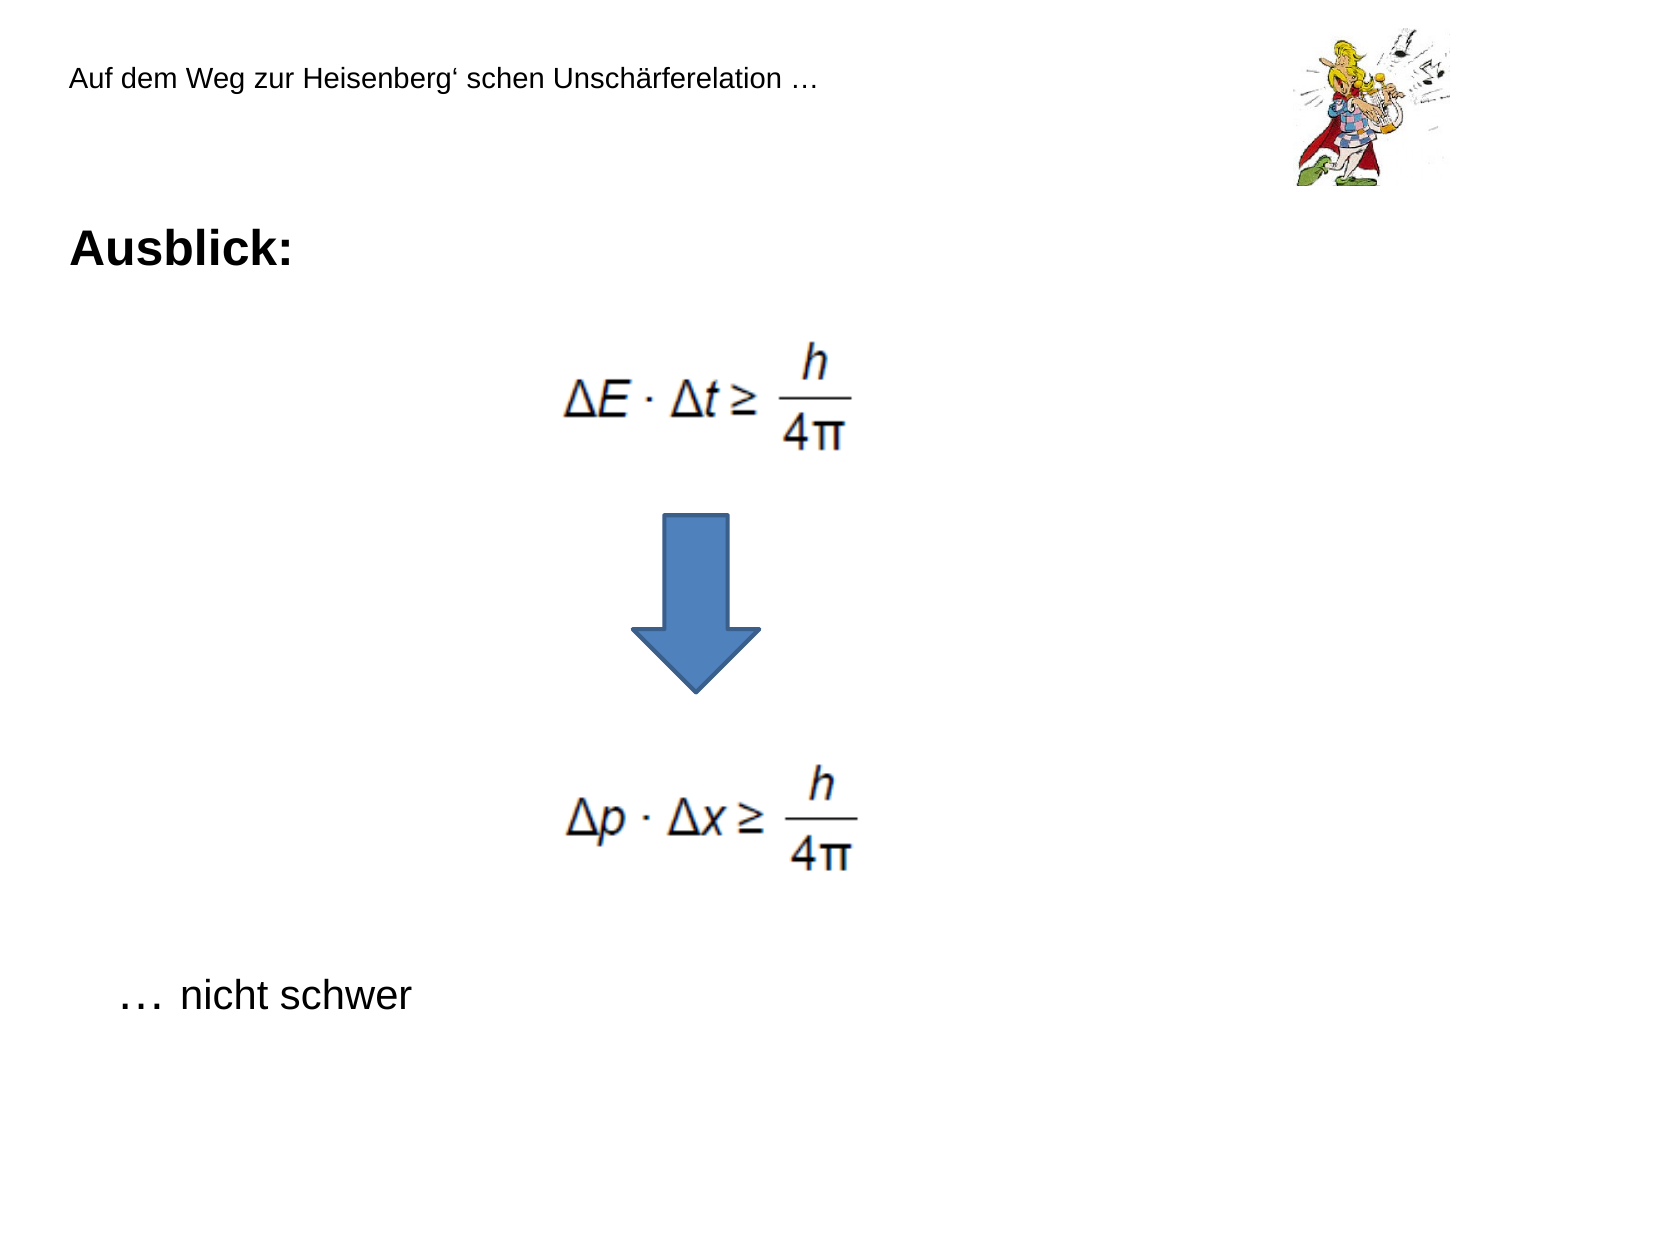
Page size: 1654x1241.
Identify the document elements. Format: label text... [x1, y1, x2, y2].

text_box … nicht schwer [101, 952, 428, 1028]
text_box Ausblick: [54, 208, 324, 283]
picture [1293, 28, 1450, 186]
text_box Auf dem Weg zur Heisenberg‘ schen Unschärferelation … [54, 51, 836, 102]
picture [534, 739, 926, 904]
text_box [632, 515, 760, 693]
picture [536, 314, 885, 488]
